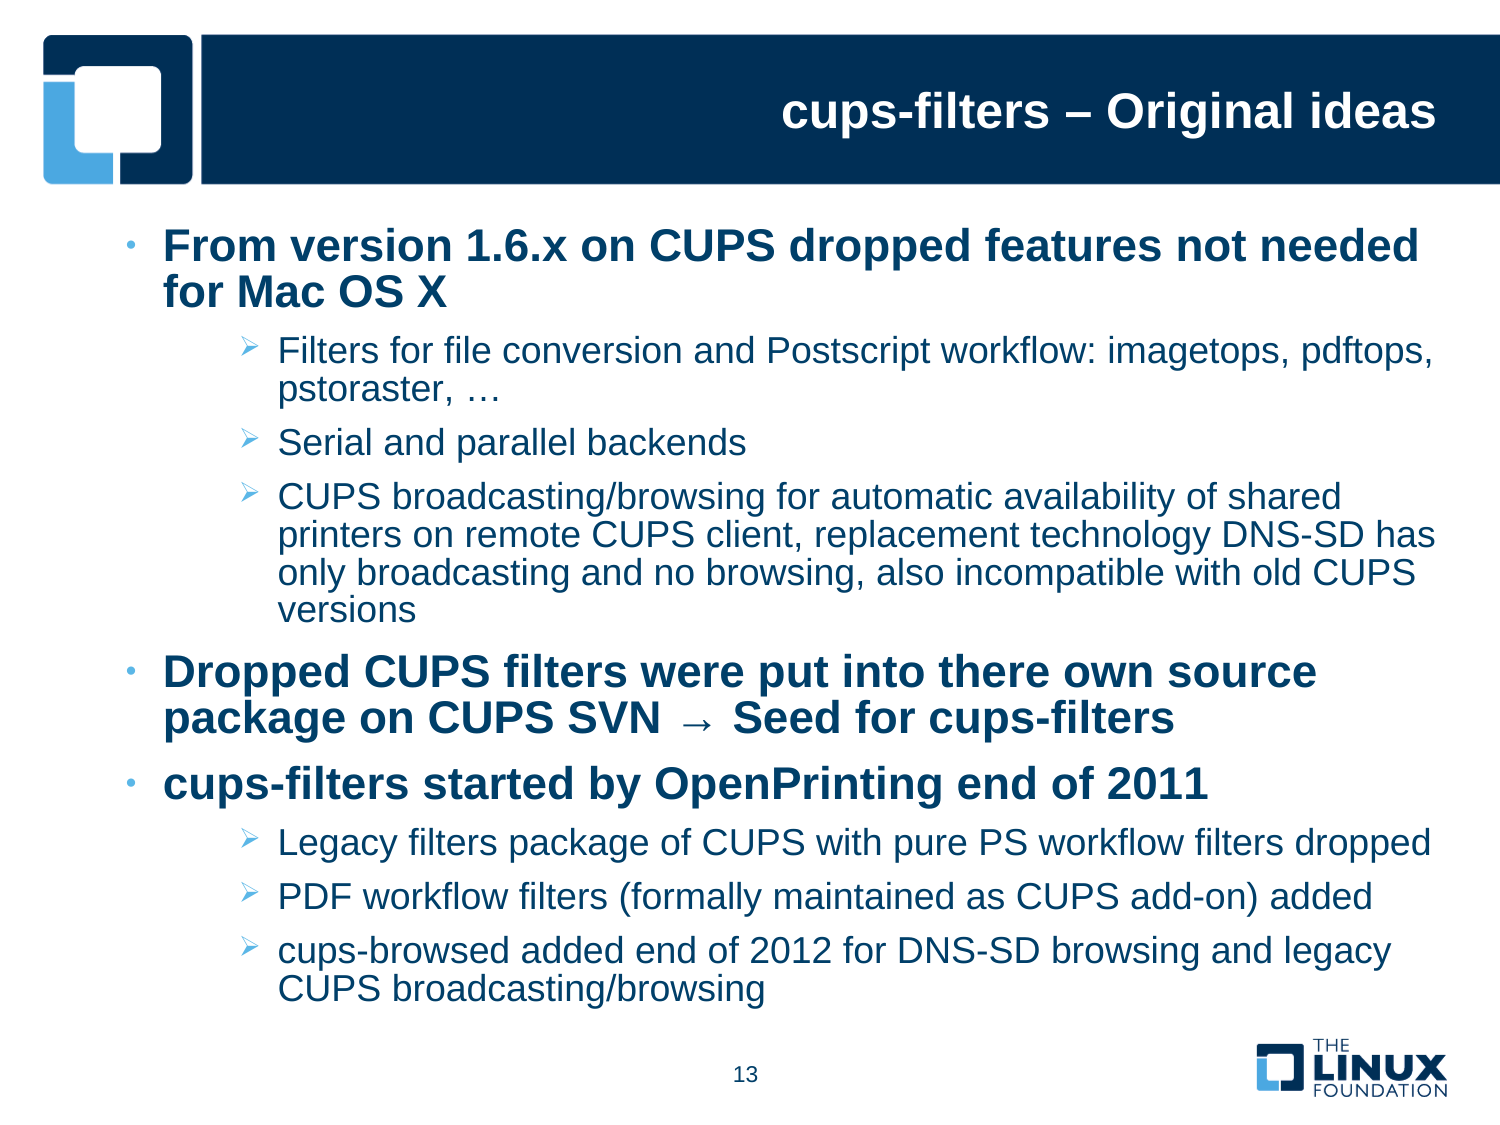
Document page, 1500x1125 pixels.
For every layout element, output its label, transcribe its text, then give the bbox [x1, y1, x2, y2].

title cups-filters – Original ideas [249, 44, 1438, 183]
list From version 1.6.x on CUPS dropped features not needed for Mac OS X Filters for file conversion and Postscript workflow: imagetops, pdftops, pstoraster, … Serial and parallel backends CUPS broadcasting/browsing for automatic availability of shared printers on remote CUPS client, replacement technology DNS-SD has only broadcasting and no browsing, also incompatible with old CUPS versions Dropped CUPS filters were put into there own source package on CUPS SVN → Seed for cups-filters cups-filters started by OpenPrinting end of 2011 Legacy filters package of CUPS with pure PS workflow filters dropped PDF workflow filters (formally maintained as CUPS add-on) added cups-browsed added end of 2012 for DNS-SD browsing and legacy CUPS broadcasting/browsing [87, 224, 1450, 1026]
picture [0, 0, 1500, 1125]
